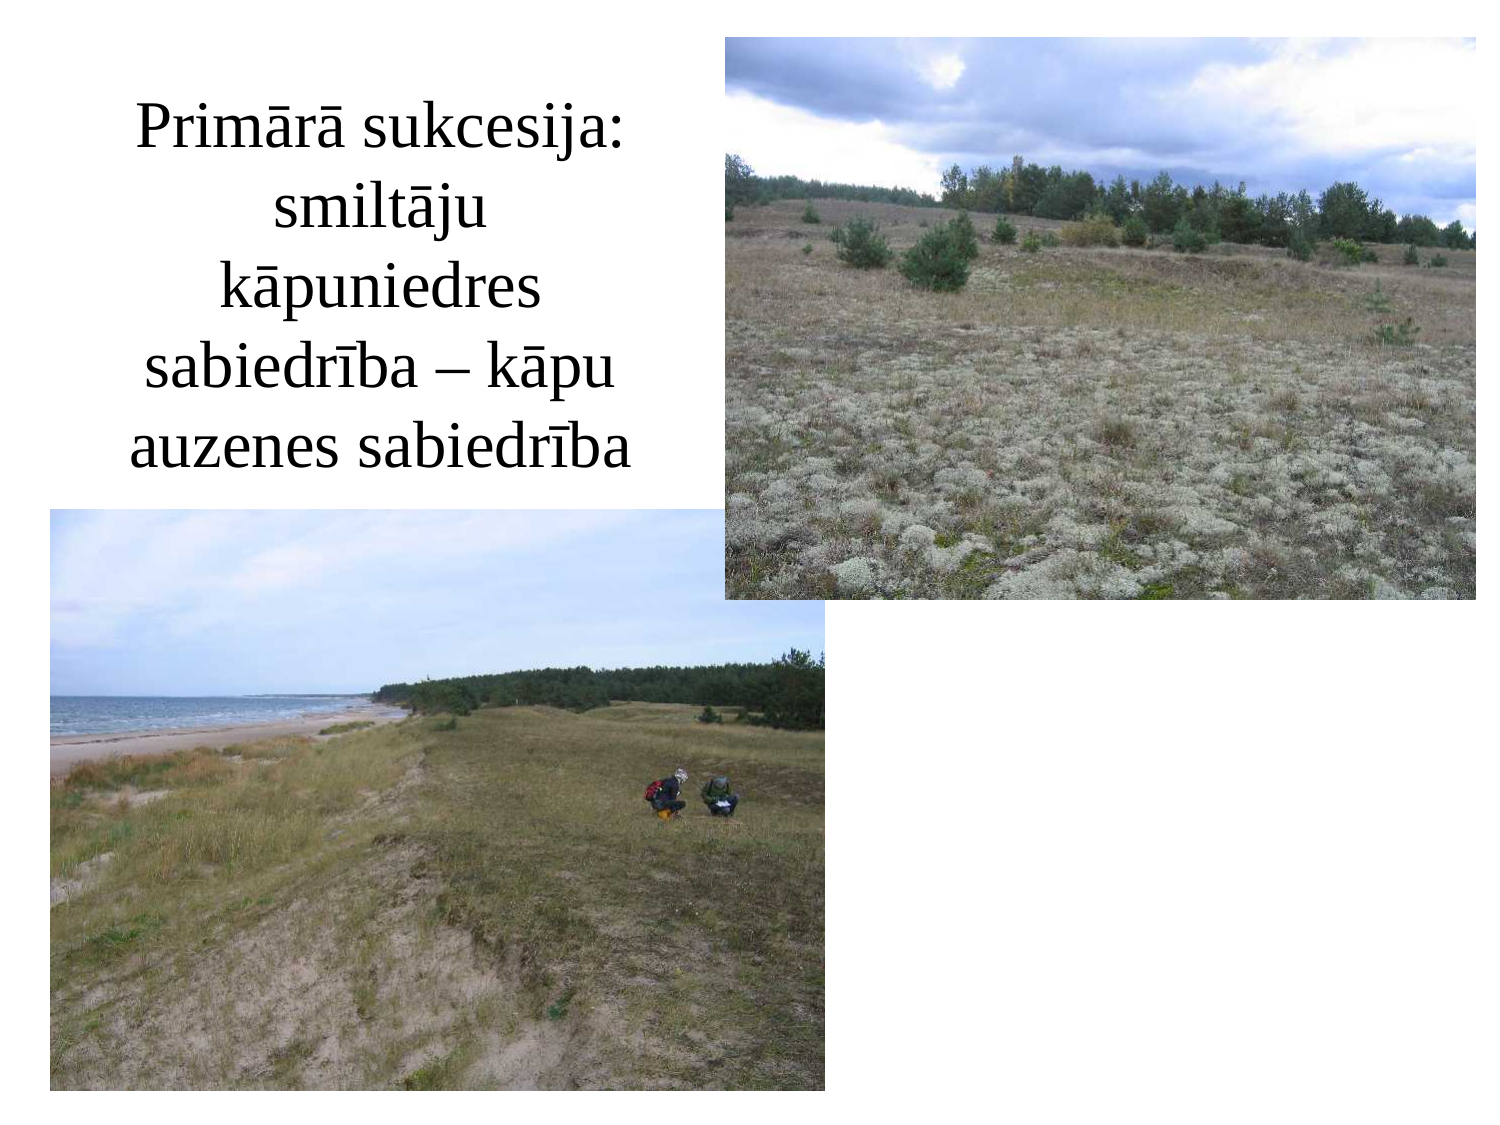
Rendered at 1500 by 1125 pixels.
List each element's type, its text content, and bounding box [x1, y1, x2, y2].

title Primārā sukcesija: smiltāju kāpuniedres sabiedrība – kāpu auzenes sabiedrība [99, 62, 663, 501]
picture [50, 37, 1476, 1091]
